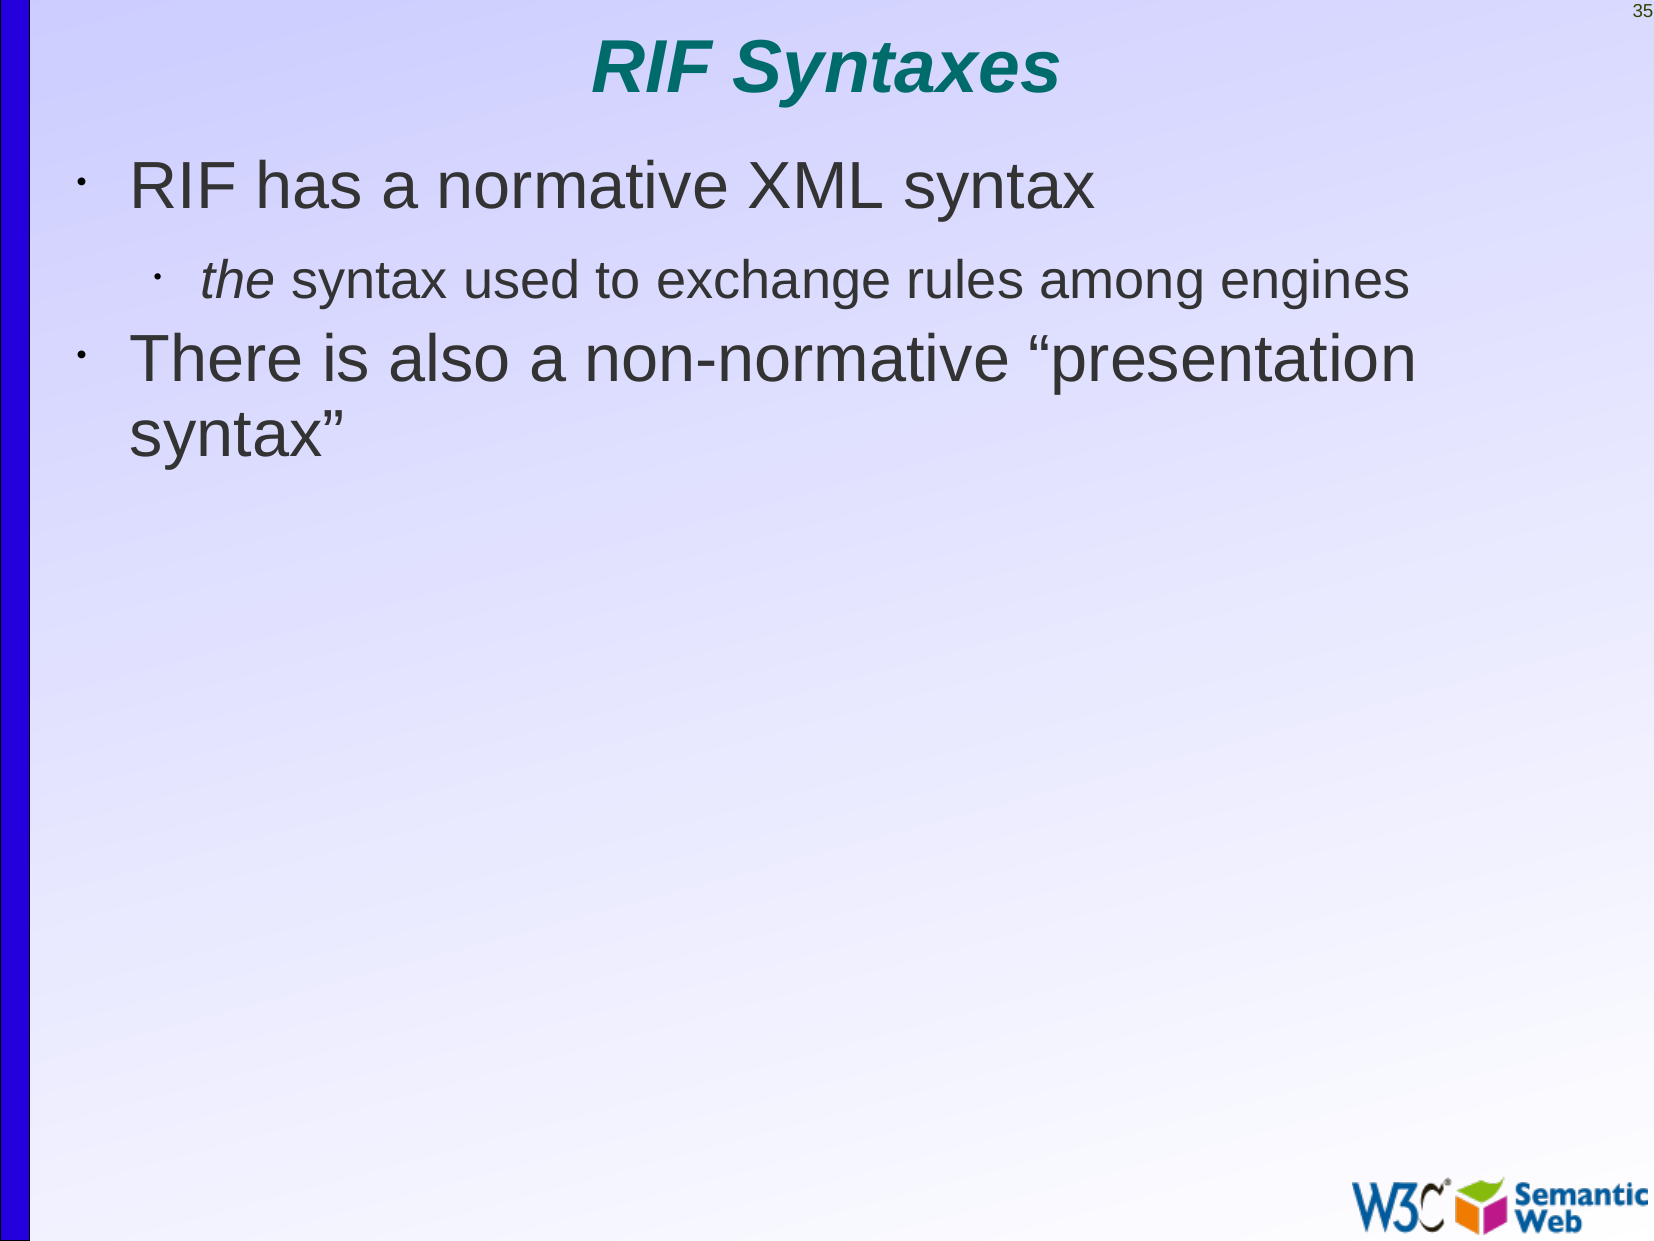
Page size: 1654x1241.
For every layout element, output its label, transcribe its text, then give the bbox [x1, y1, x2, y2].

title RIF Syntaxes [0, 5, 1654, 125]
list RIF has a normative XML syntax the syntax used to exchange rules among engines There is also a non-normative “presentation syntax” [59, 147, 1642, 1134]
picture [1352, 1175, 1648, 1235]
